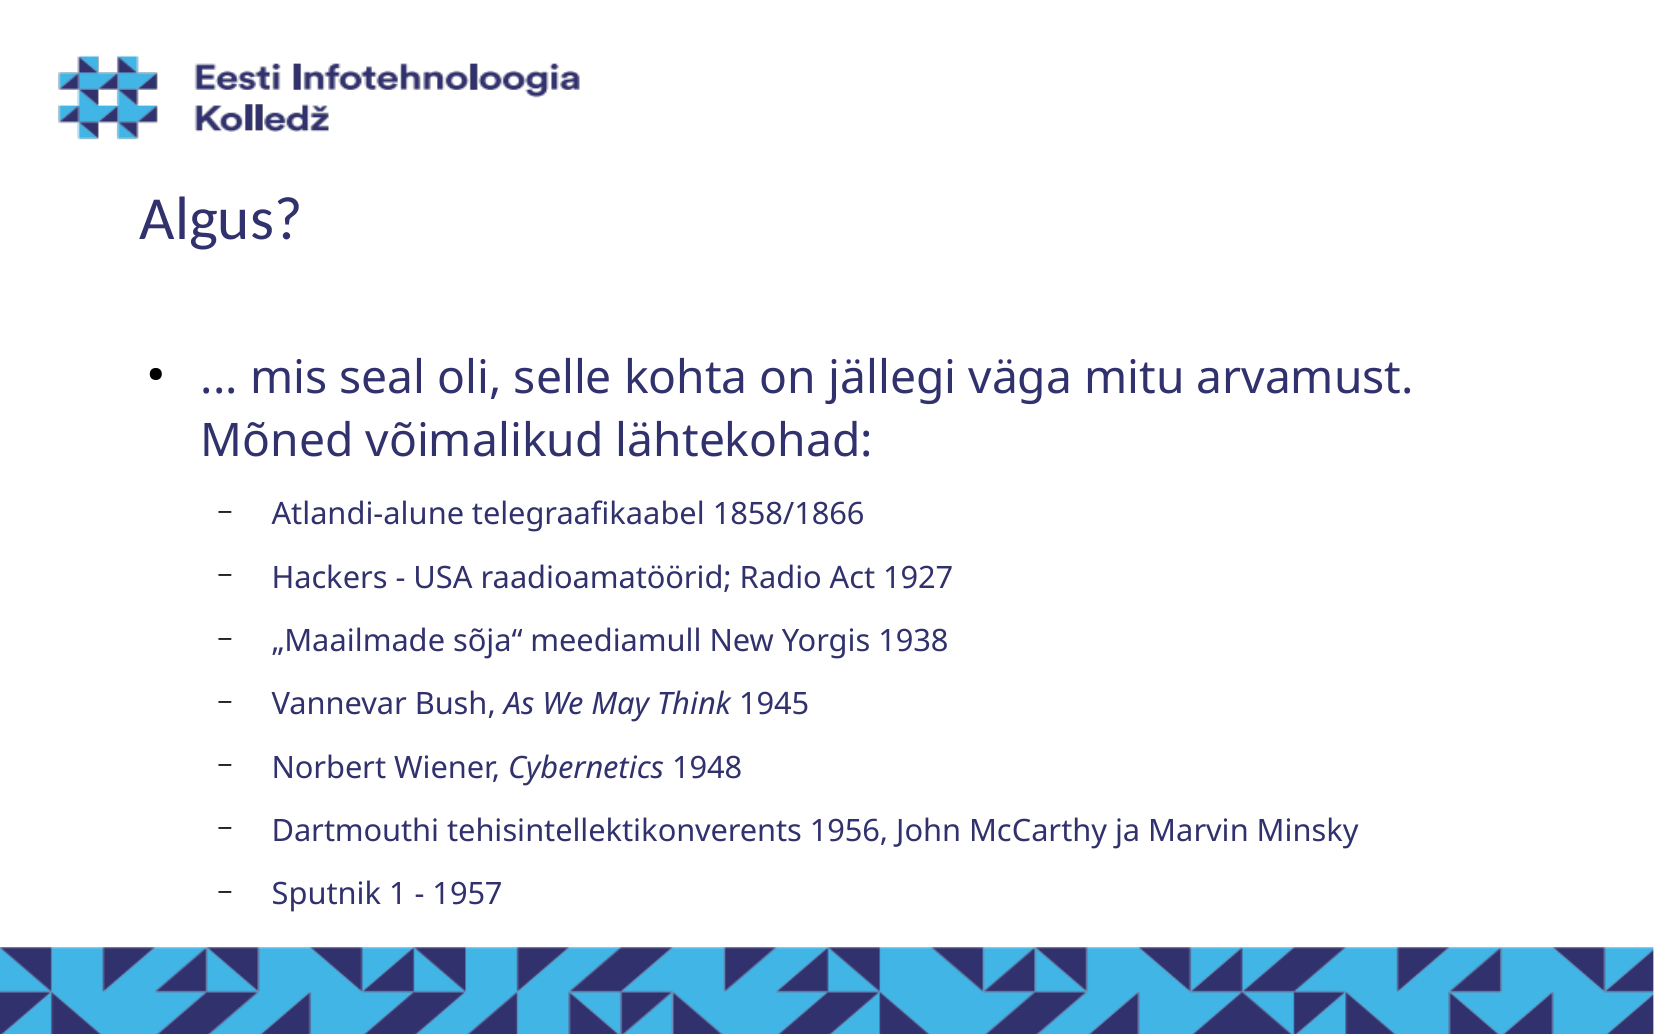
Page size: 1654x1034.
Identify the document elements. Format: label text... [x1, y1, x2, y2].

title Algus? [139, 137, 1548, 310]
list ... mis seal oli, selle kohta on jällegi väga mitu arvamust. Mõned võimalikud lähtekohad: Atlandi-alune telegraafikaabel 1858/1866 Hackers - USA raadioamatöörid; Radio Act 1927 „Maailmade sõja“ meediamull New Yorgis 1938 Vannevar Bush, As We May Think 1945 Norbert Wiener, Cybernetics 1948 Dartmouthi tehisintellektikonverents 1956, John McCarthy ja Marvin Minsky Sputnik 1 - 1957 [129, 344, 1548, 926]
